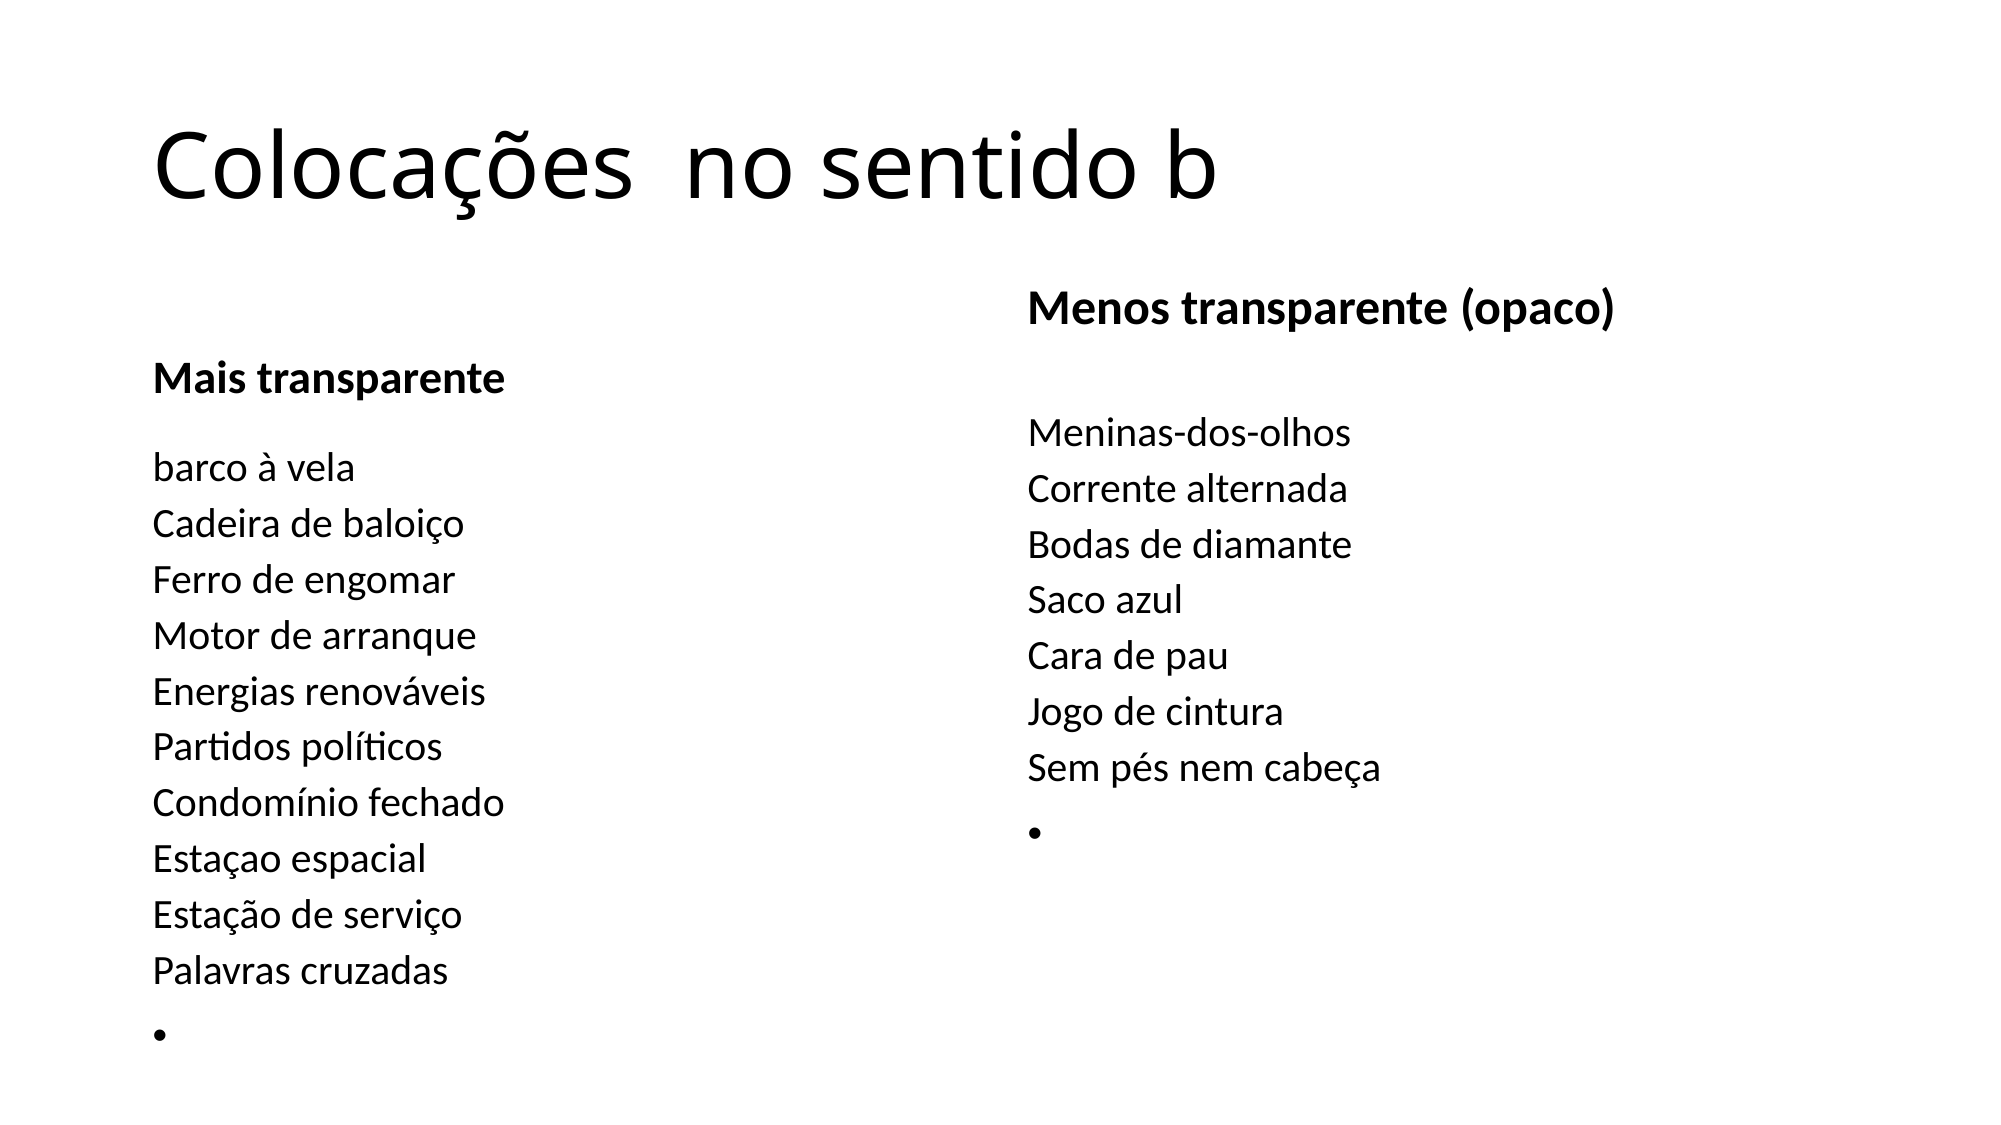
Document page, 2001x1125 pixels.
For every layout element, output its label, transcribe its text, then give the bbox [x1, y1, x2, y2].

list Mais transparente [137, 275, 984, 410]
list Meninas-dos-olhos Corrente alternada Bodas de diamante Saco azul Cara de pau Jogo de cintura Sem pés nem cabeça [1012, 410, 1863, 1016]
list barco à vela Cadeira de baloiço Ferro de engomar Motor de arranque Energias renováveis Partidos políticos Condomínio fechado Estaçao espacial Estação de serviço Palavras cruzadas [137, 410, 984, 1016]
title Colocações no sentido b [137, 59, 1863, 278]
list Menos transparente (opaco) [1012, 275, 1863, 410]
